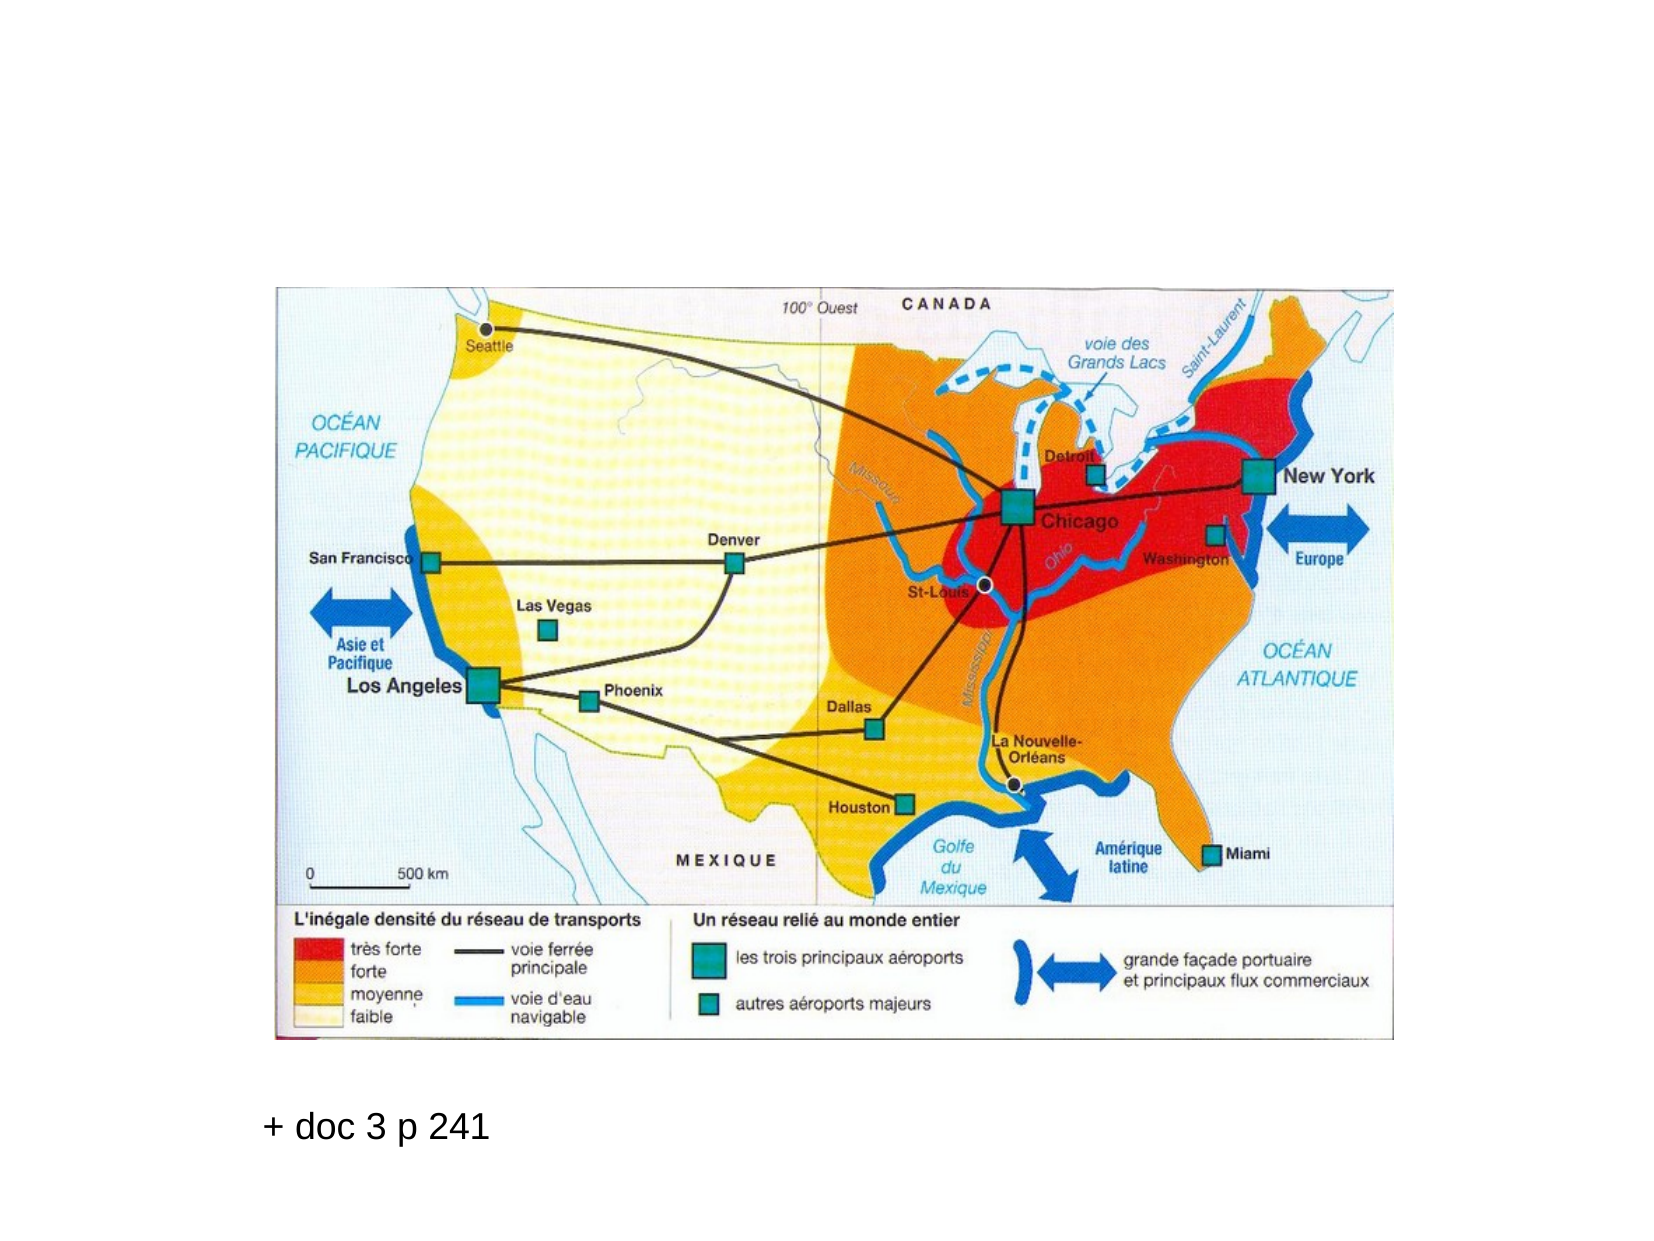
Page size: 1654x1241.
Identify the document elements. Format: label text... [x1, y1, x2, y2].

text_box + doc 3 p 241 [248, 1098, 506, 1156]
picture [274, 287, 1394, 1040]
